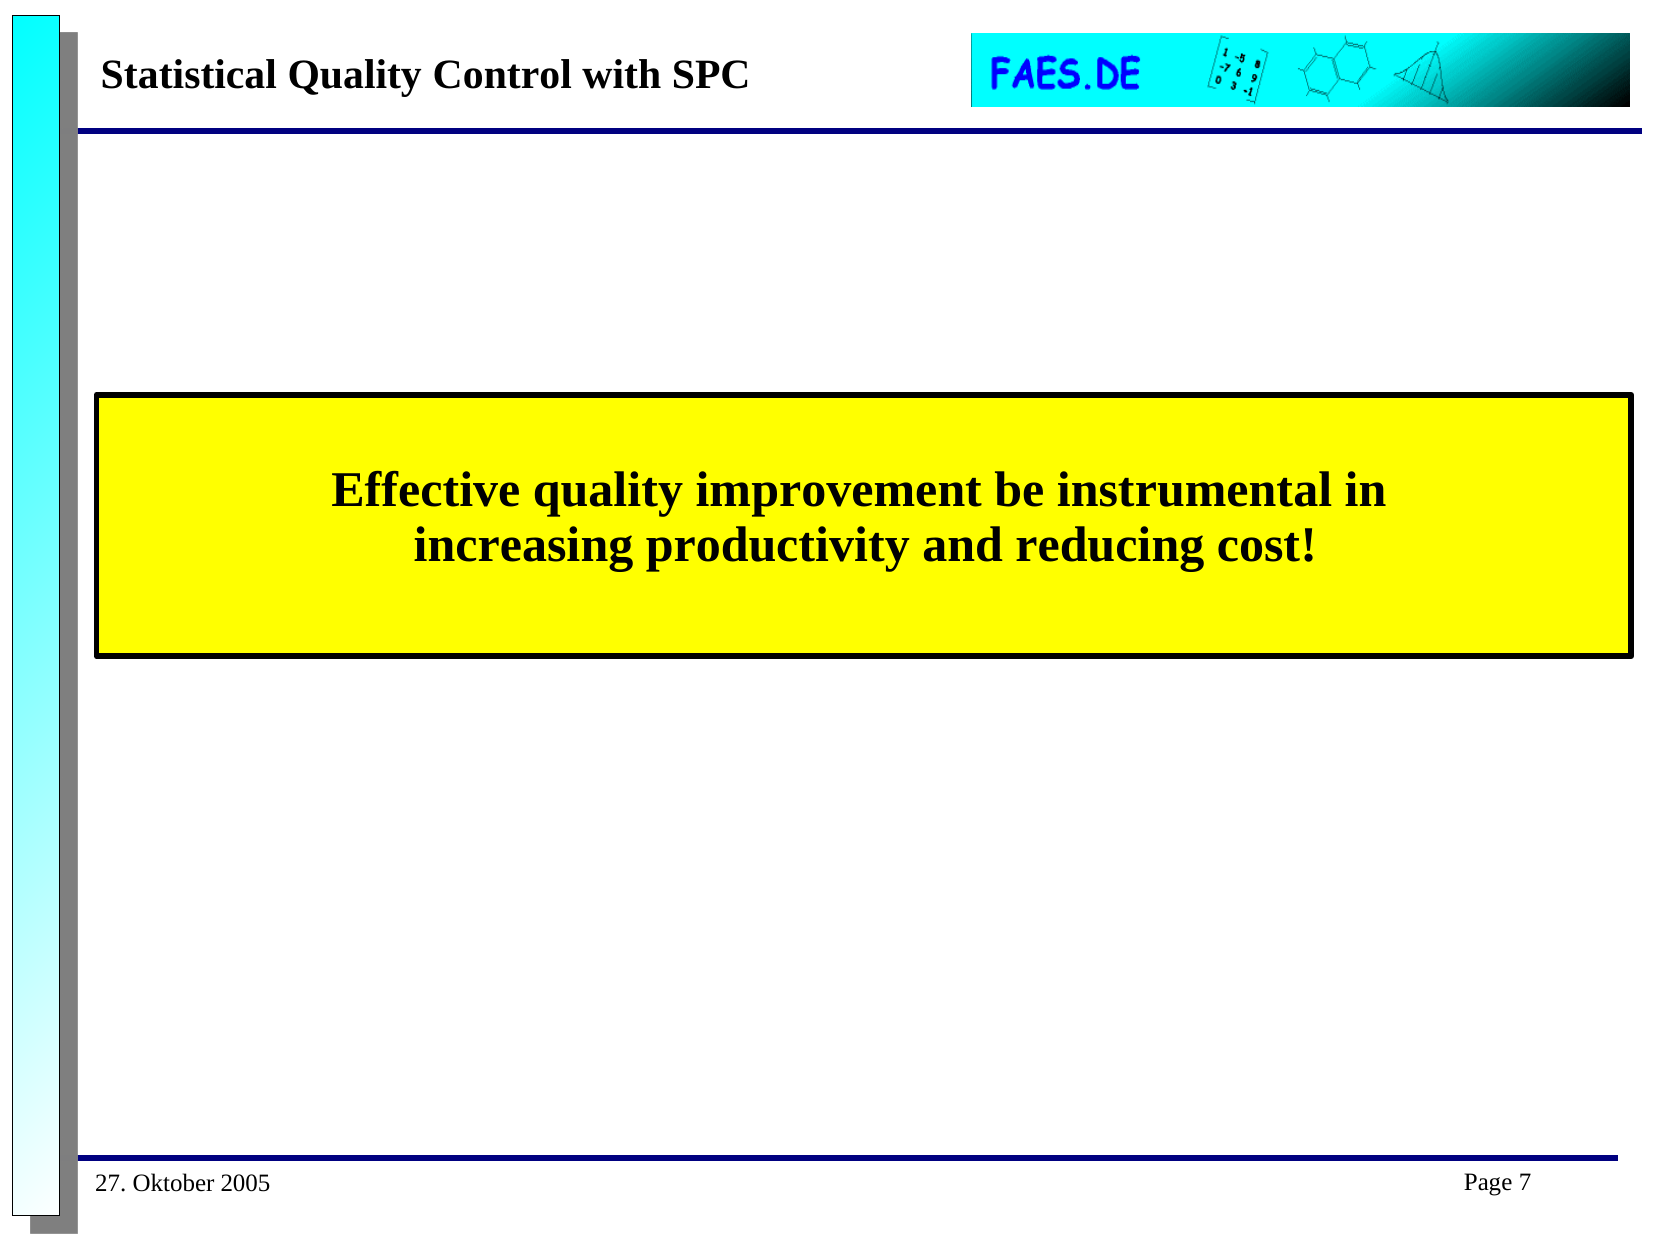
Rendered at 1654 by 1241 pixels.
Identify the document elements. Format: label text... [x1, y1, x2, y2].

text_box [12, 15, 60, 1216]
text_box October 27, 2005 [95, 1168, 271, 1205]
picture [971, 33, 1630, 108]
text_box Page <Nummer> [1463, 1167, 1636, 1207]
text_box [96, 394, 1632, 657]
text_box Effective quality improvement be instrumental in increasing productivity and reducing cost! [331, 461, 1400, 576]
text_box Statistical Quality Control with SPC [100, 51, 810, 100]
